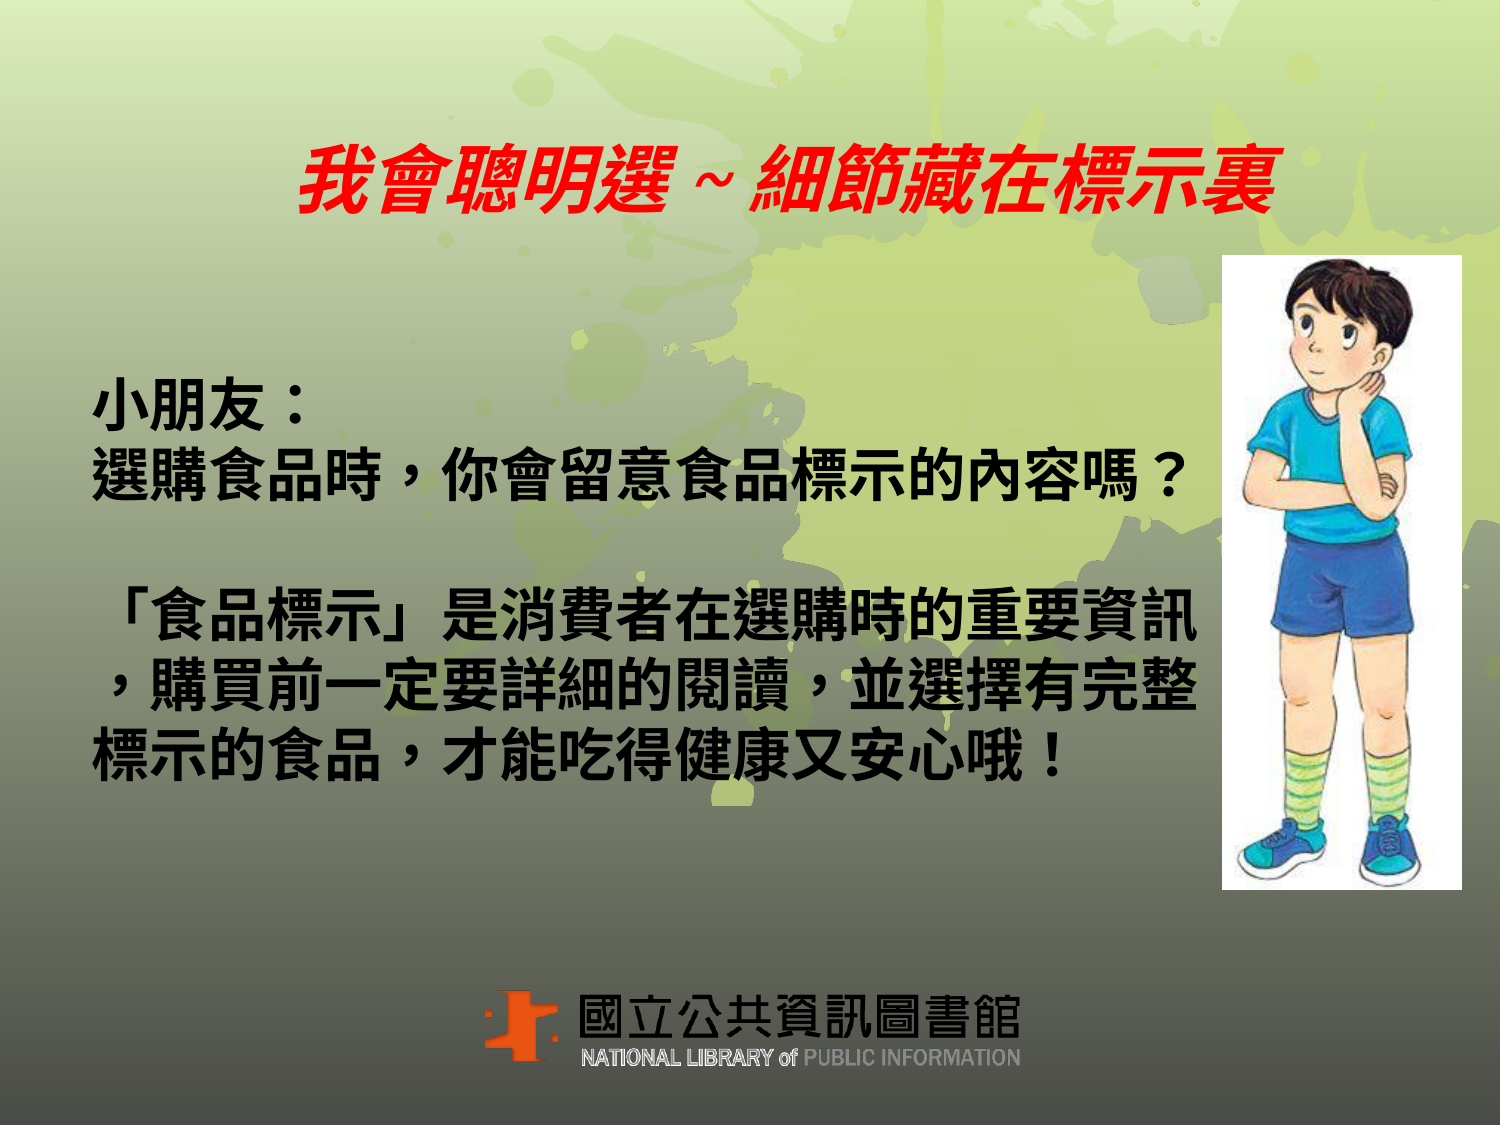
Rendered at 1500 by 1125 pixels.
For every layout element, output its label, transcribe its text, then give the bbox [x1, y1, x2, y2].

text_box 我會聰明選~細節藏在標示裏 [278, 125, 1289, 230]
picture [482, 987, 1022, 1067]
picture [1222, 255, 1462, 890]
text_box 小朋友： 選購食品時，你會留意食品標示的內容嗎？ 「食品標示」是消費者在選購時的重要資訊 ，購買前一定要詳細的閱讀，並選擇有完整標示的食品，才能吃得健康又安心哦！ [77, 291, 1222, 796]
